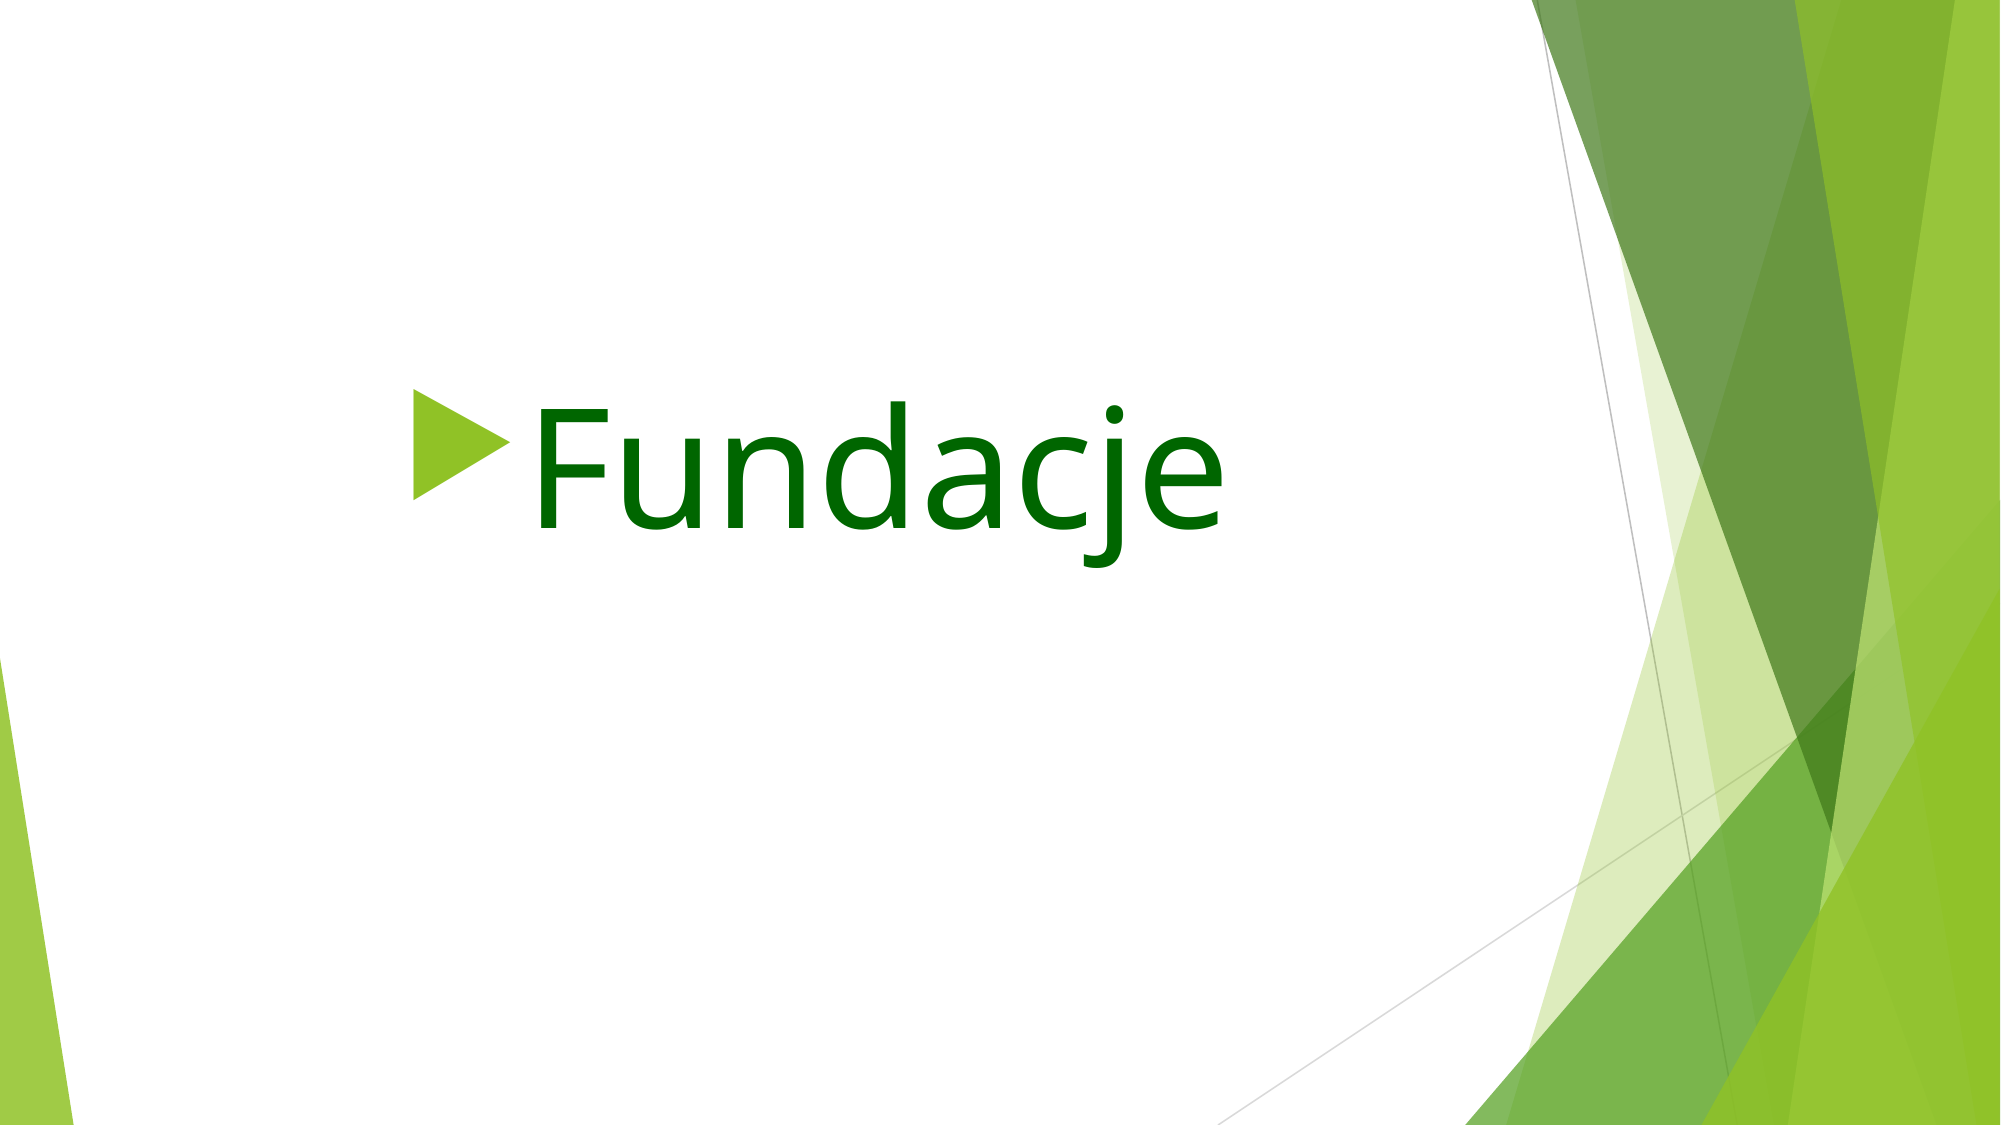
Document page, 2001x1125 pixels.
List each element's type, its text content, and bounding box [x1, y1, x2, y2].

list Fundacje [111, 354, 1522, 992]
